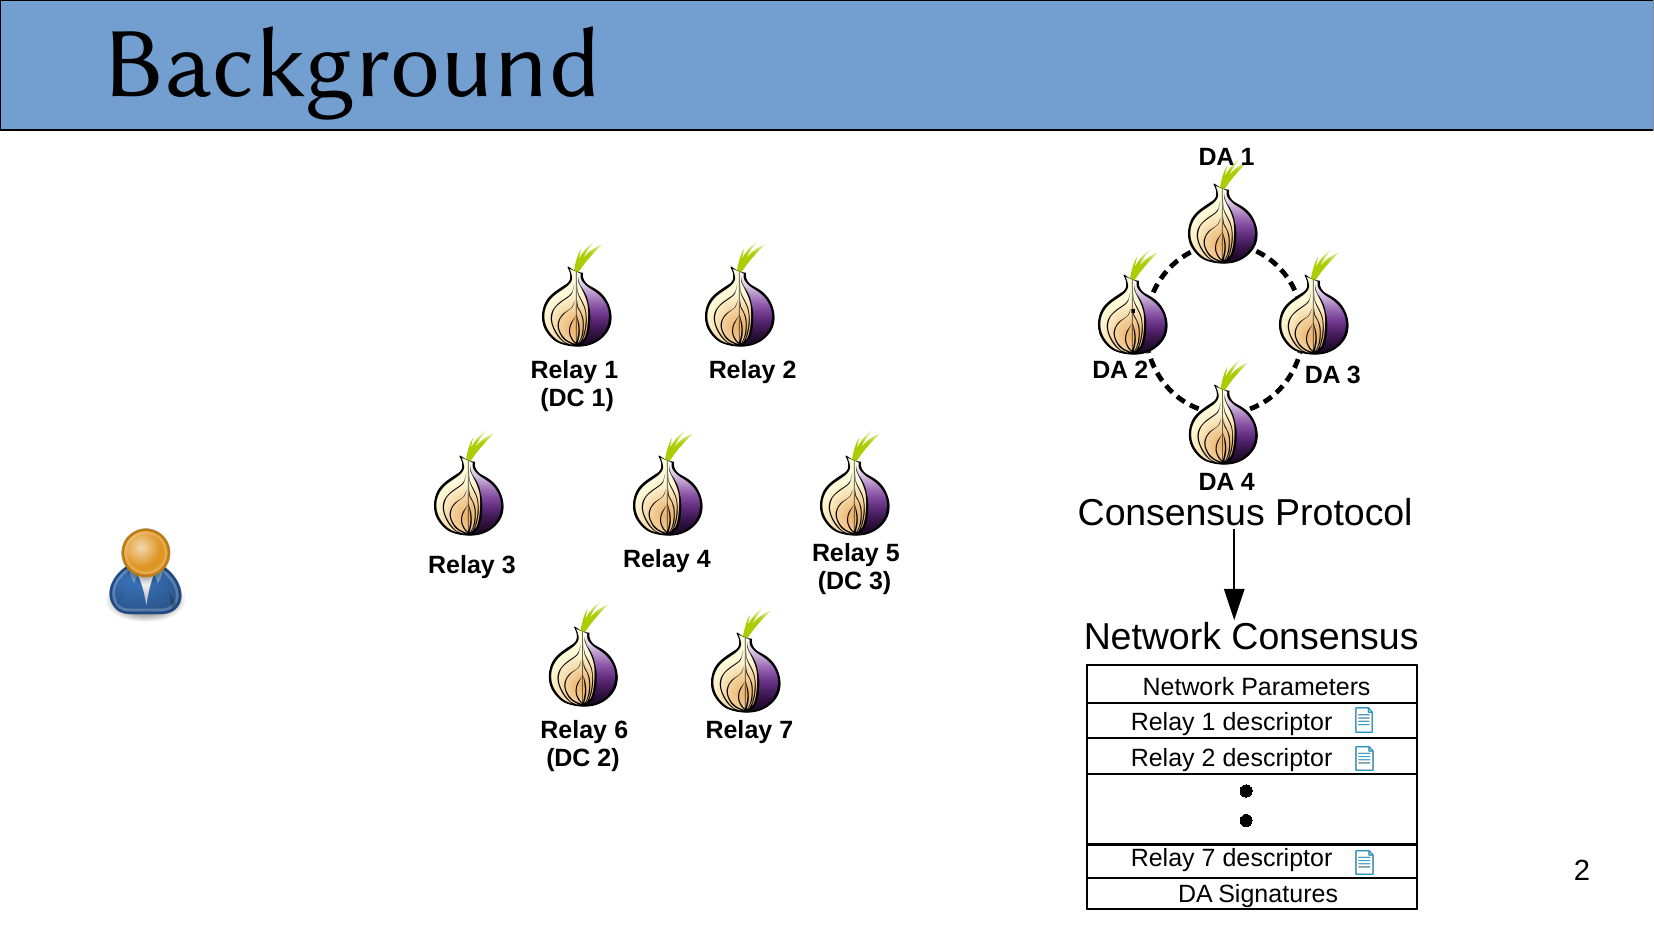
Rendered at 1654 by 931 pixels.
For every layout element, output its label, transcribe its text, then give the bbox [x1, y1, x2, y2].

text_box [1086, 844, 1116, 877]
text_box Relay 3 [413, 543, 553, 608]
text_box Relay 7 [690, 708, 830, 773]
text_box DA 3 [1290, 353, 1377, 397]
text_box Relay 2 descriptor [1116, 736, 1412, 779]
text_box 2 [1559, 846, 1607, 895]
text_box [1086, 708, 1418, 871]
picture [521, 235, 634, 348]
picture [1077, 152, 1371, 467]
picture [684, 235, 797, 349]
text_box Network Parameters [1127, 665, 1424, 708]
text_box Relay 7 descriptor [1116, 836, 1412, 880]
text_box Relay 2 [693, 348, 833, 413]
text_box Relay 6 [525, 708, 665, 773]
text_box (DC 3) [803, 559, 910, 630]
text_box DA 2 [1077, 348, 1164, 391]
text_box Consensus Protocol [1062, 484, 1428, 542]
text_box [0, 0, 88, 130]
text_box Background [88, 0, 1317, 131]
text_box Relay 4 [608, 537, 748, 602]
picture [94, 524, 197, 627]
text_box [1086, 738, 1116, 773]
text_box DA 1 [1183, 135, 1270, 179]
picture [1352, 707, 1376, 733]
text_box [1088, 666, 1127, 702]
picture [690, 601, 803, 708]
text_box [1088, 879, 1163, 908]
picture [799, 424, 912, 531]
text_box Network Consensus [1068, 608, 1483, 666]
text_box Relay 1 descriptor [1116, 700, 1412, 736]
text_box (DC 1) [525, 375, 632, 447]
text_box [1317, 0, 1654, 130]
text_box Relay 1 [515, 348, 655, 413]
text_box [1086, 704, 1116, 737]
picture [612, 424, 725, 537]
text_box DA 4 [1183, 460, 1270, 484]
text_box DA Signatures [1163, 871, 1459, 915]
picture [528, 595, 640, 708]
text_box (DC 2) [531, 736, 638, 807]
picture [413, 424, 526, 538]
text_box Relay 5 [797, 531, 937, 596]
